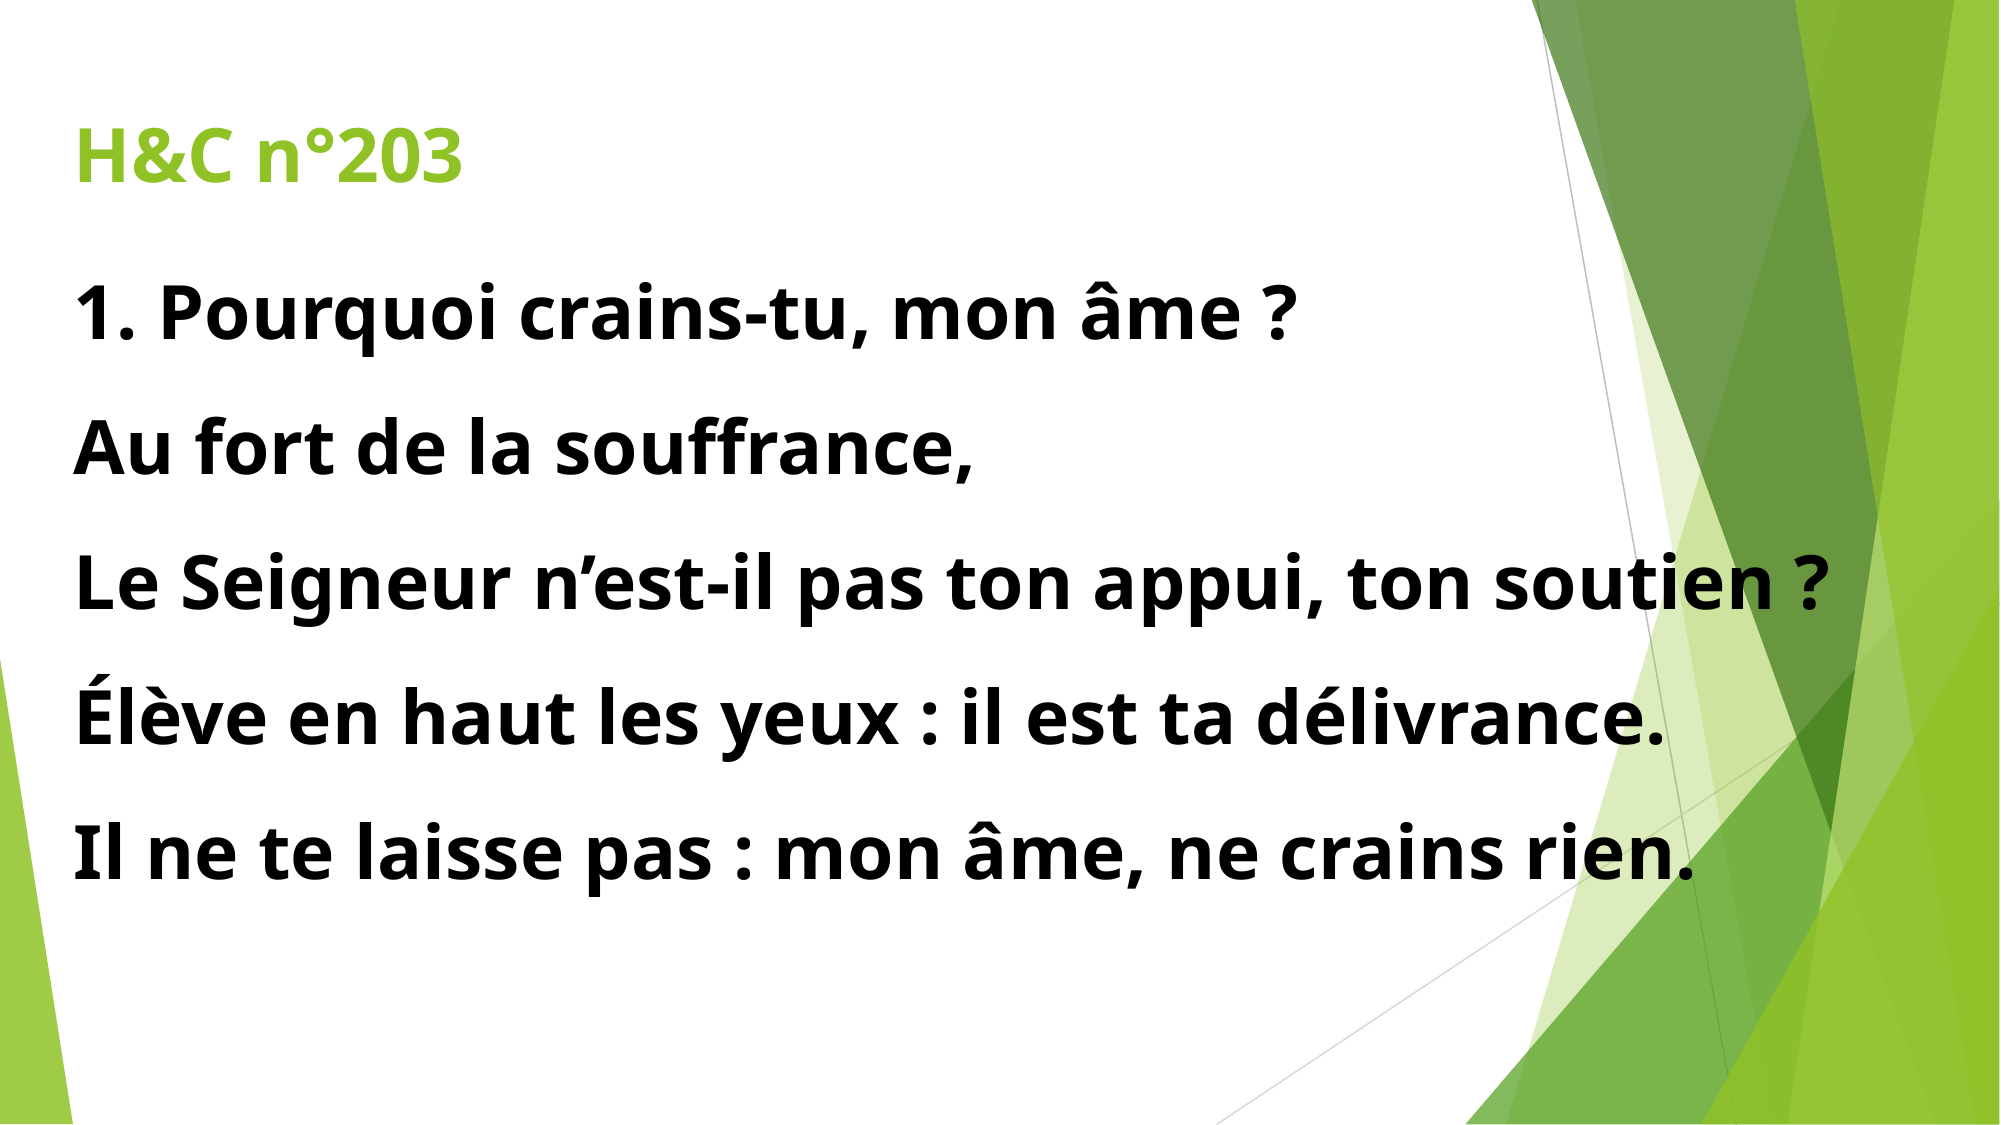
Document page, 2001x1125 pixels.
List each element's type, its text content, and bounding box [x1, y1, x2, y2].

text_box 1. Pourquoi crains-tu, mon âme ? Au fort de la souffrance, Le Seigneur n’est-il pas ton appui, ton soutien ? Élève en haut les yeux : il est ta délivrance. Il ne te laisse pas : mon âme, ne crains rien. [59, 212, 1961, 1074]
text_box H&C n°203 [59, 99, 1522, 212]
